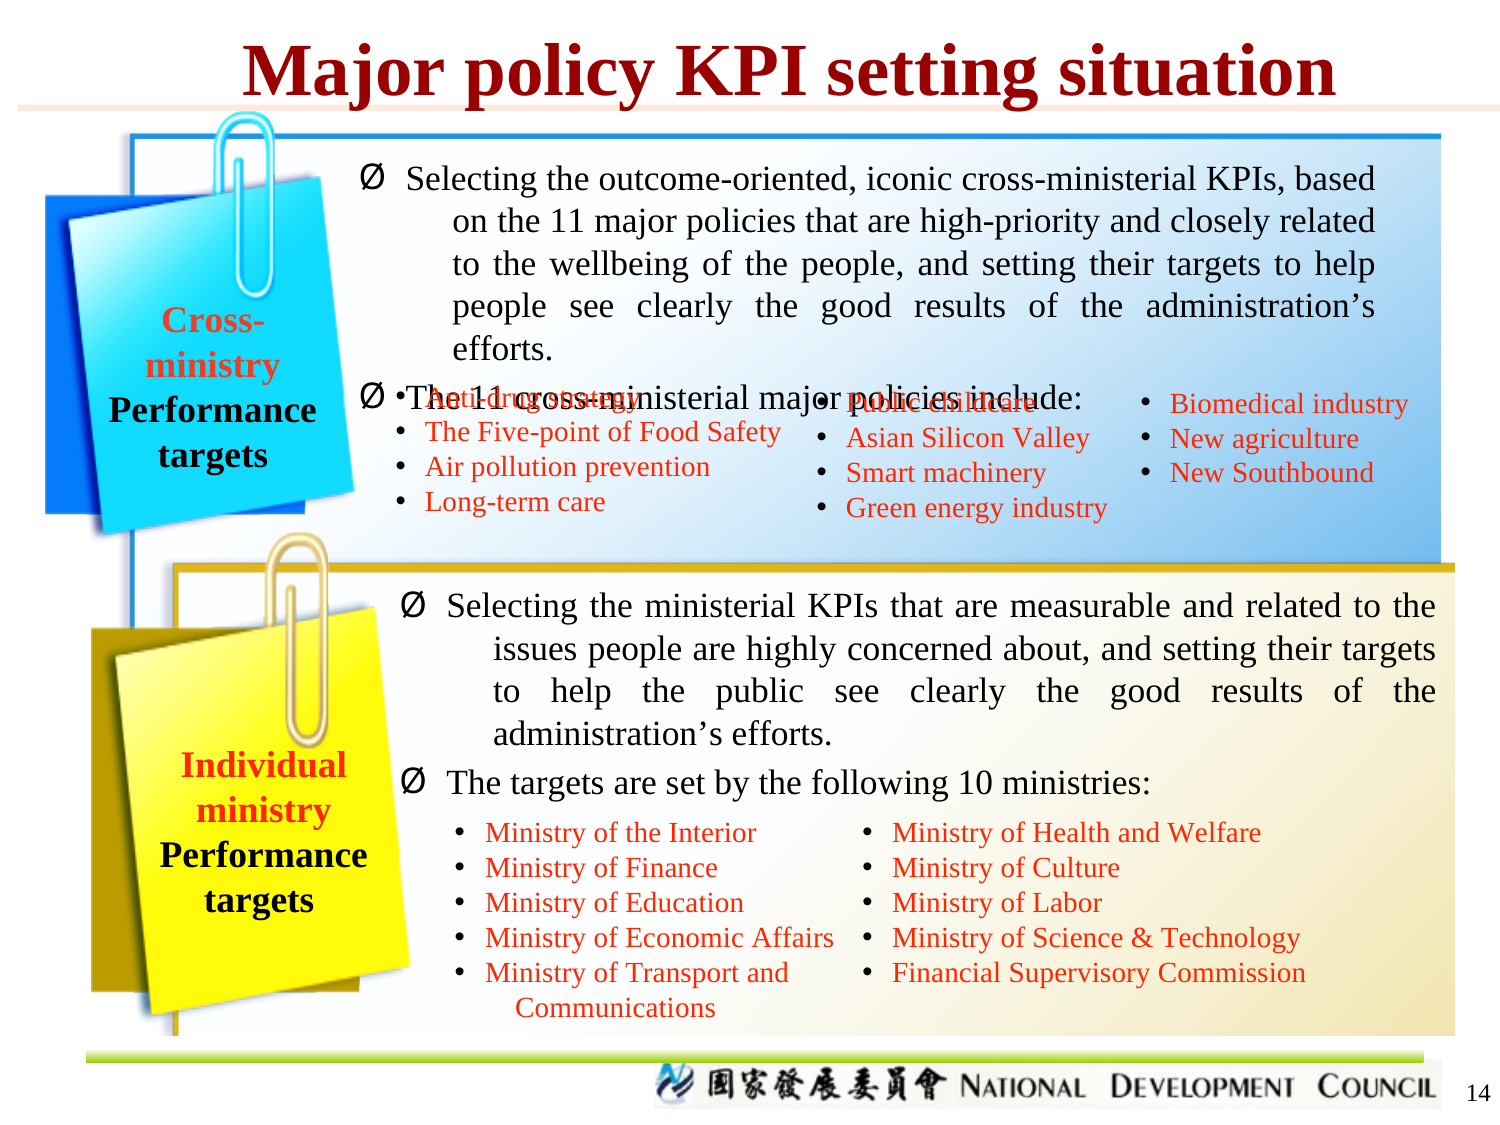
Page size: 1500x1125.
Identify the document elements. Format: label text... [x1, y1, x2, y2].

text_box 14 [1458, 1068, 1500, 1115]
text_box Ministry of Health and Welfare Ministry of Culture Ministry of Labor Ministry of Science & Technology Financial Supervisory Commission [854, 806, 1397, 999]
text_box Cross-ministry Performance targets [95, 287, 351, 485]
text_box Biomedical industry New agriculture New Southbound [1133, 376, 1418, 498]
text_box Public childcare Asian Silicon Valley Smart machinery Green energy industry [809, 376, 1193, 533]
text_box Anti-drug strategy The Five-point of Food Safety Air pollution prevention Long-term care [388, 370, 867, 527]
picture [45, 111, 1455, 1036]
text_box Major policy KPI setting situation [39, 4, 1500, 113]
text_box Selecting the outcome-oriented, iconic cross-ministerial KPIs, based on the 11 major policies that are high-priority and closely related to the wellbeing of the people, and setting their targets to help people see clearly the good results of the administration’s efforts. The 11 cross-ministerial major policies include: [351, 147, 1459, 561]
text_box Individual ministry Performance targets [146, 732, 388, 930]
text_box Selecting the ministerial KPIs that are measurable and related to the issues people are highly concerned about, and setting their targets to help the public see clearly the good results of the administration’s efforts. The targets are set by the following 10 ministries: Ministry of the Interior Ministry of Finance Ministry of Education Ministry of Economic Affairs Ministry of Transport and Communications [388, 574, 1445, 1036]
